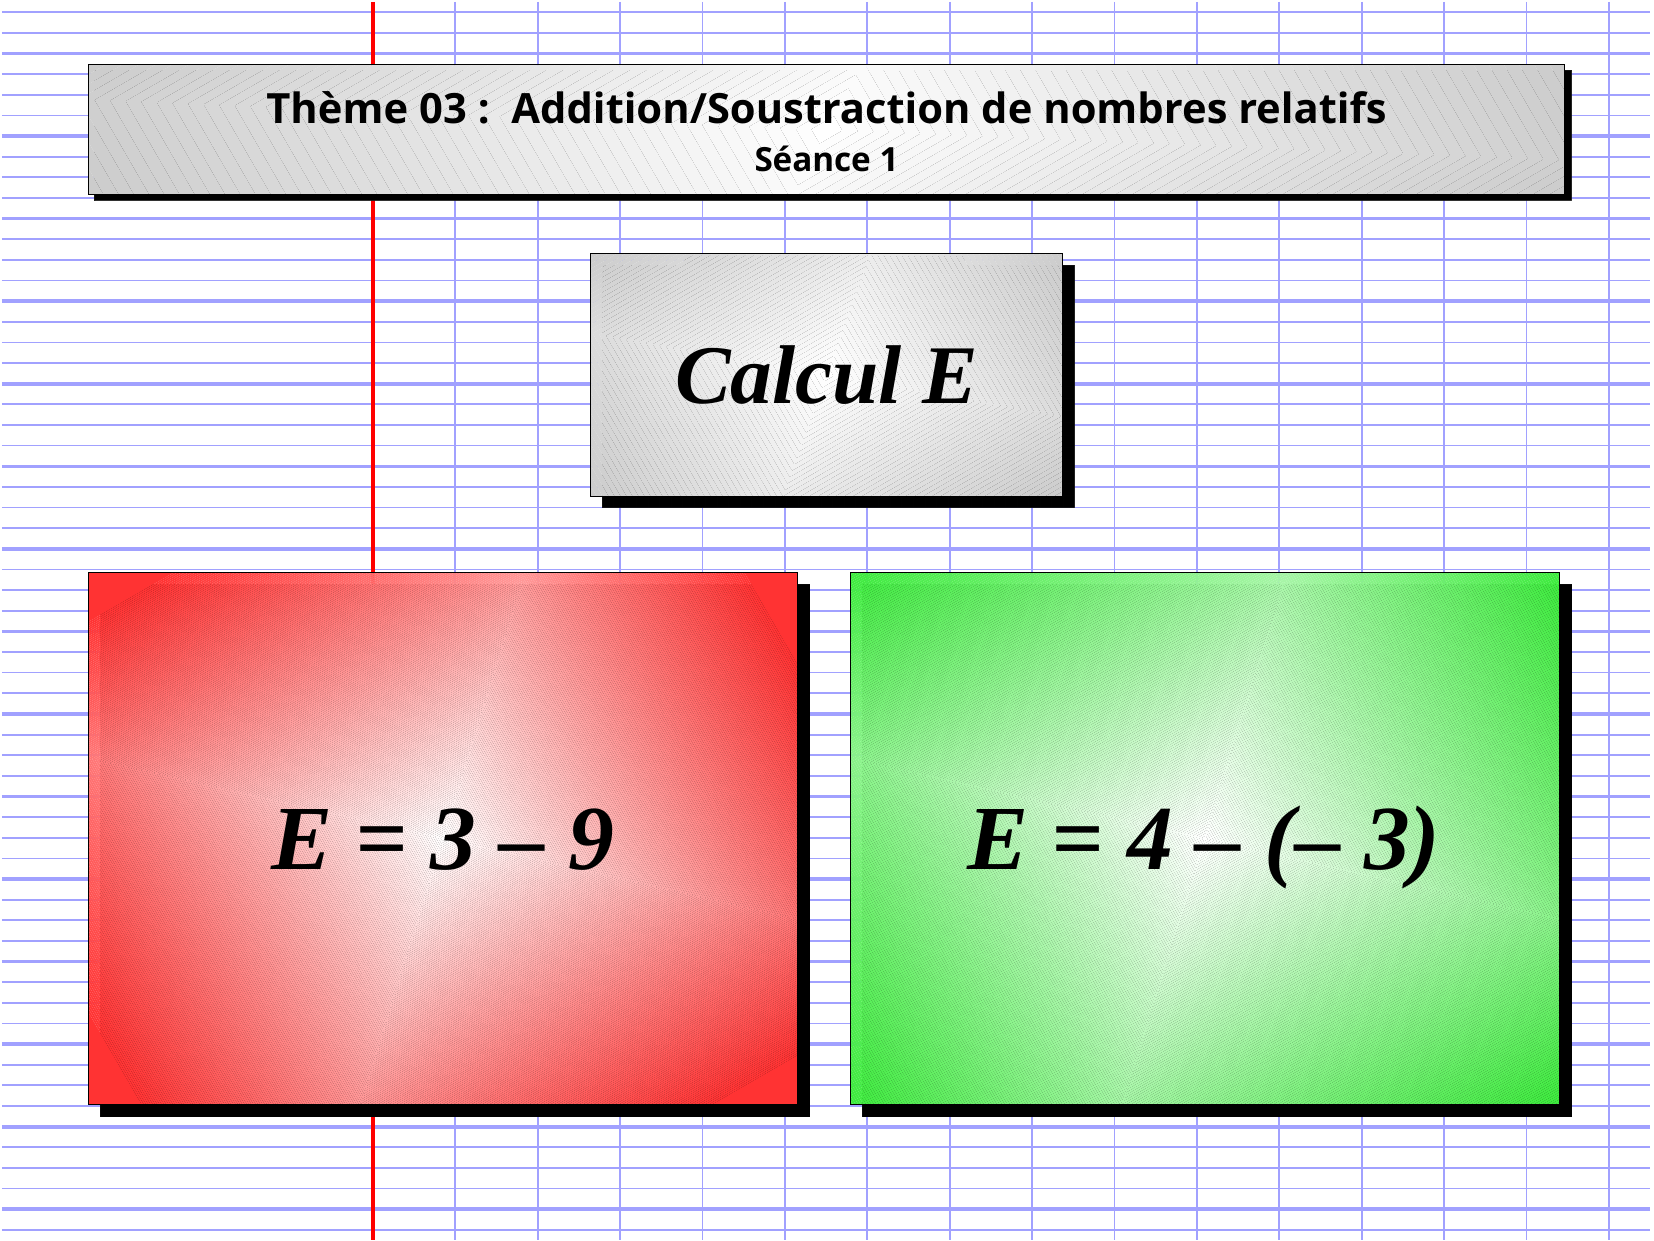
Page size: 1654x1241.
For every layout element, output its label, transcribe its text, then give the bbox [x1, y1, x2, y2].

picture [0, 0, 1654, 1241]
text_box E = 3 – 9 [88, 572, 798, 1105]
text_box Thème 03 : Addition/Soustraction de nombres relatifs Séance 1 [88, 64, 1565, 195]
text_box E = 4 – (– 3) [850, 572, 1560, 1105]
text_box Calcul E [590, 253, 1063, 497]
